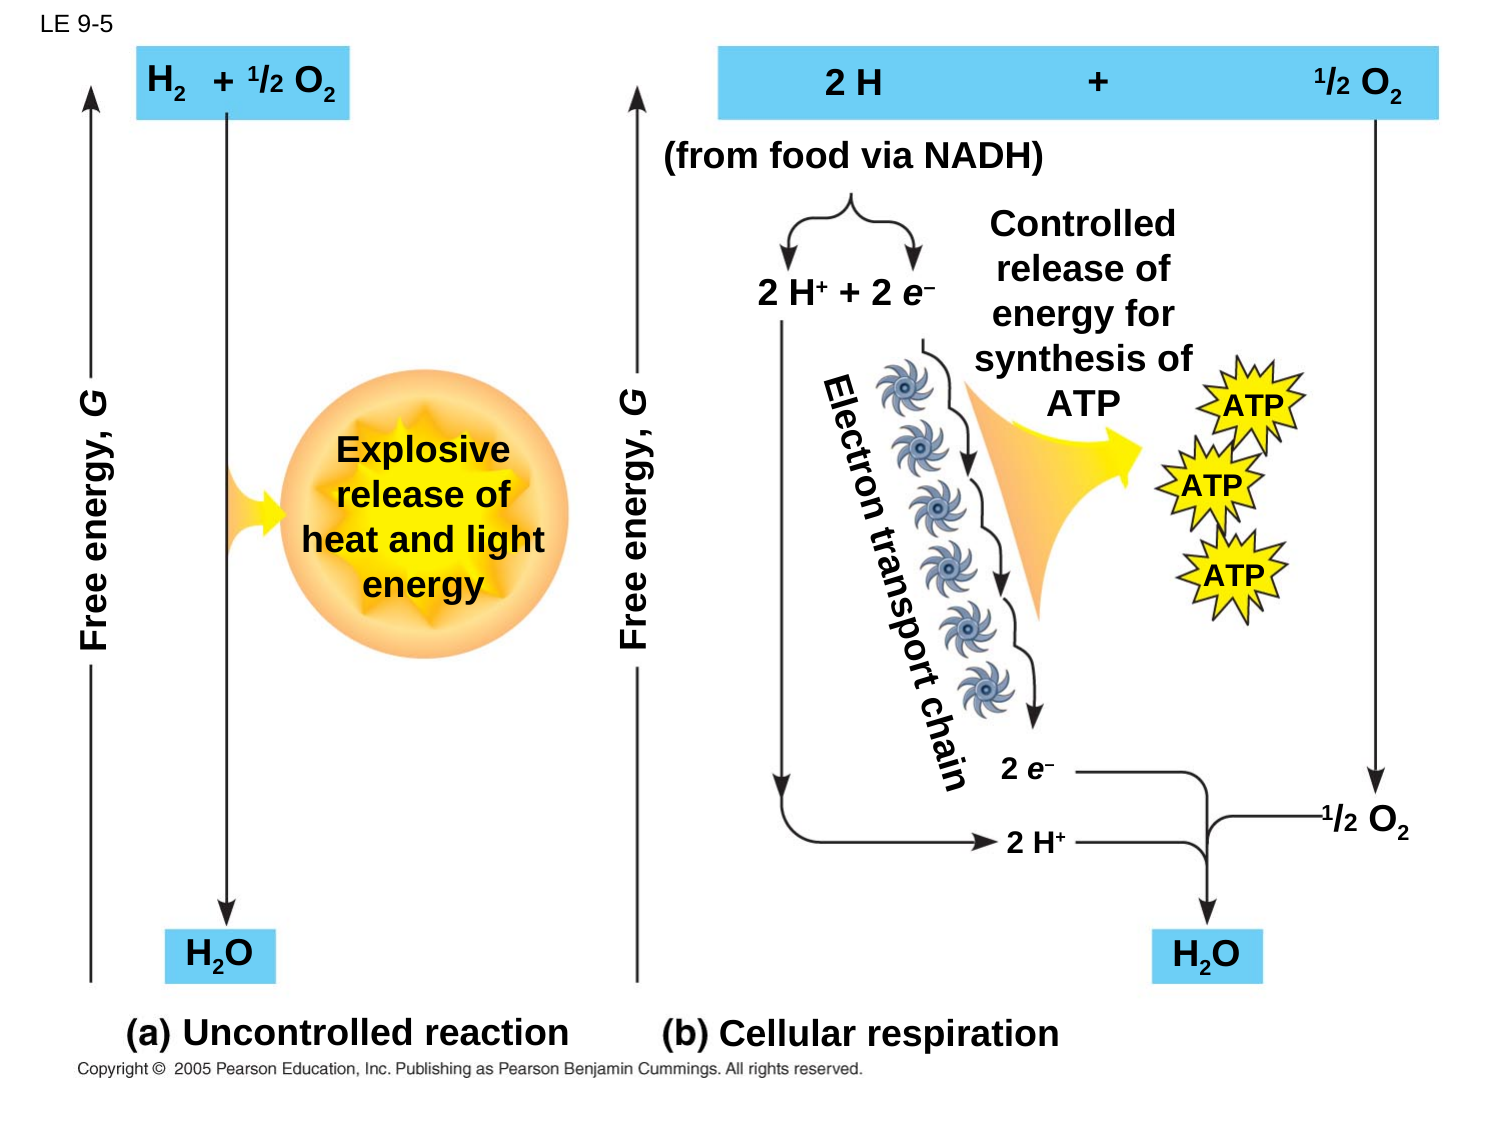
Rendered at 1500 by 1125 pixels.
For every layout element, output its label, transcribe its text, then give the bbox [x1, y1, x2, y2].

text_box Electron transport chain [800, 368, 988, 818]
text_box 1/2 O2 [247, 55, 346, 108]
text_box 2 H [824, 57, 895, 109]
title LE 9-5 [24, 0, 351, 51]
text_box 2 H+ [1006, 821, 1085, 871]
text_box H2 [146, 54, 197, 110]
text_box (from food via NADH) [663, 130, 1062, 191]
text_box Uncontrolled reaction [182, 1008, 584, 1057]
text_box ATP [1205, 385, 1301, 447]
picture [49, 37, 1450, 1087]
text_box Explosive release of heat and light energy [291, 425, 556, 642]
text_box Free energy, G [608, 365, 661, 651]
text_box + [1087, 56, 1158, 109]
text_box ATP [1186, 554, 1282, 616]
text_box 1/2 O2 [1313, 57, 1413, 110]
text_box H2O [185, 927, 264, 977]
text_box + [212, 57, 238, 101]
text_box Free energy, G [68, 366, 121, 653]
text_box H2O [1172, 928, 1251, 978]
text_box 2 H+ + 2 e– [757, 267, 972, 342]
text_box 2 e– [1000, 748, 1078, 801]
text_box Controlled release of energy for synthesis of ATP [972, 198, 1196, 426]
text_box ATP [1164, 465, 1260, 527]
text_box Cellular respiration [718, 1008, 1101, 1057]
text_box 1/2 O2 [1321, 793, 1420, 847]
